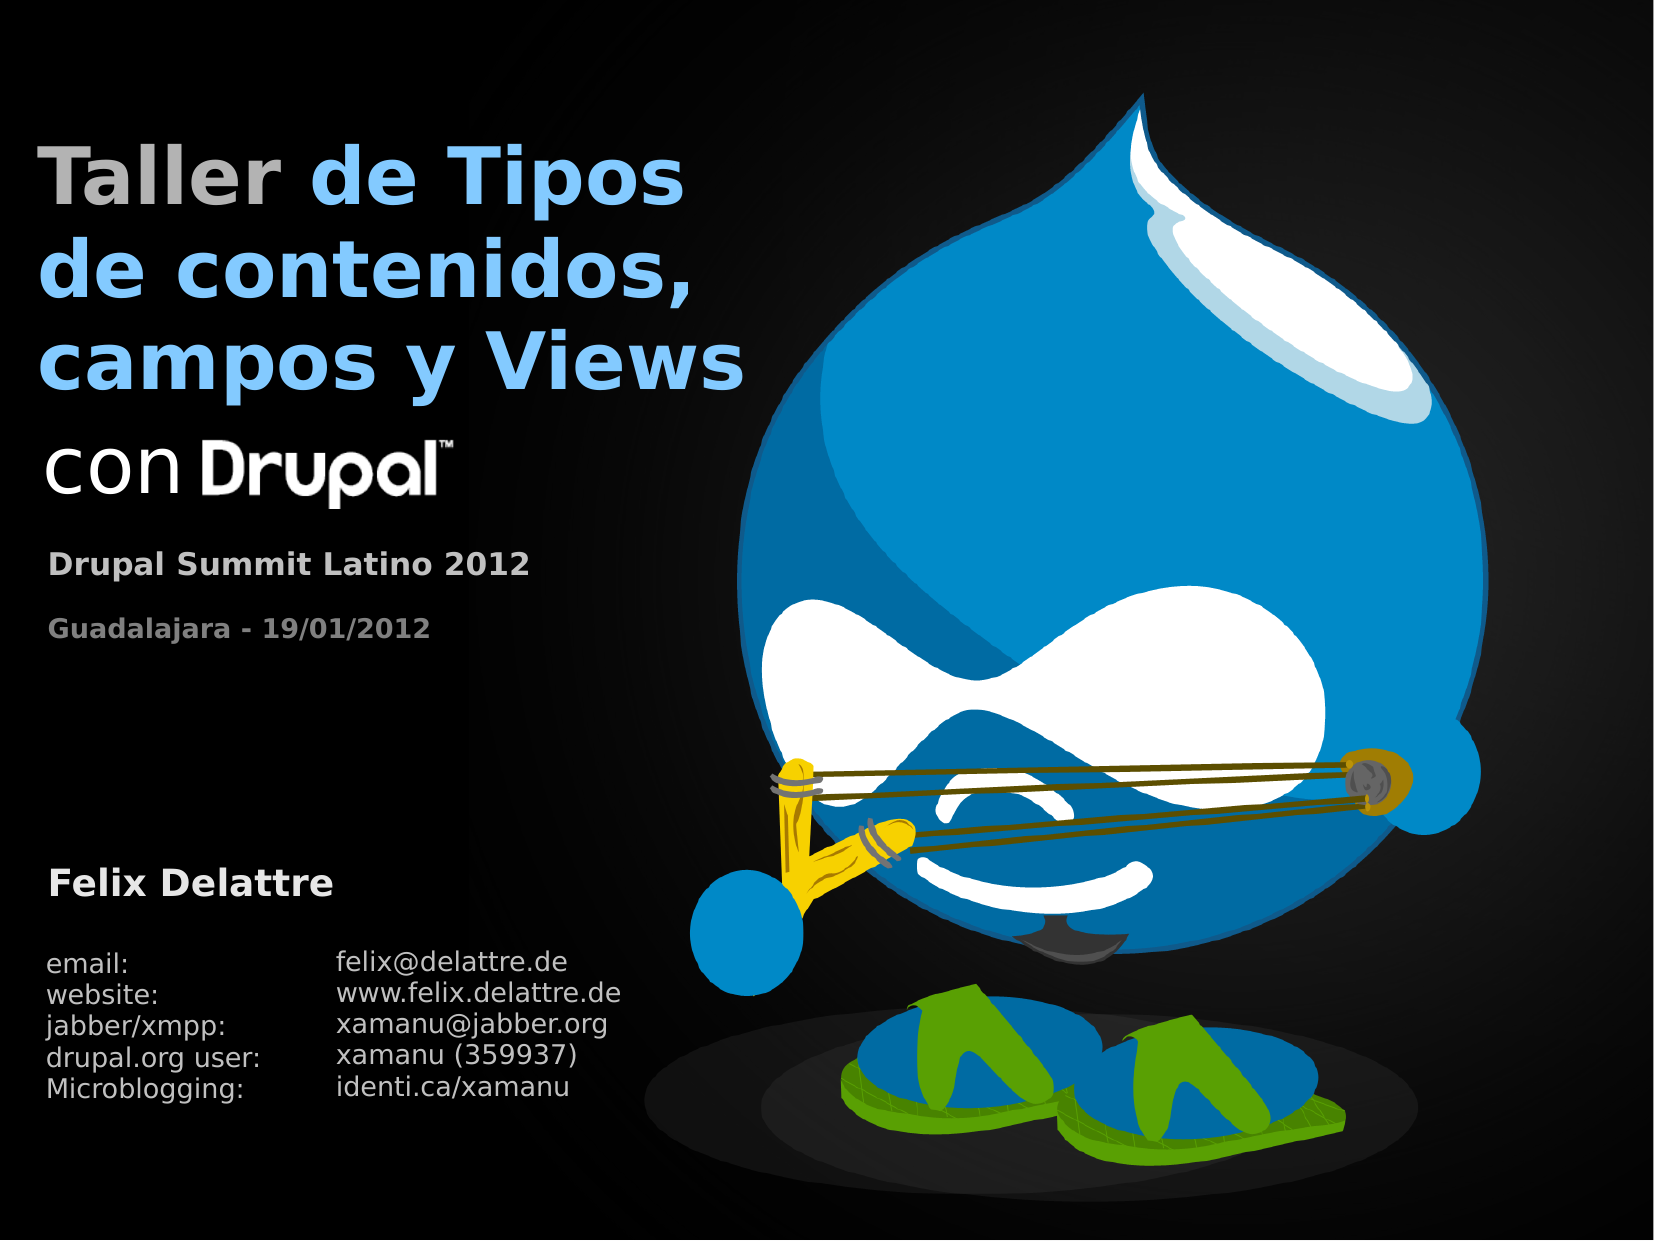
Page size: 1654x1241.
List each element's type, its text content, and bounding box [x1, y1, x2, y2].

text_box Drupal Summit Latino 2012 Guadalajara - 19/01/2012 [33, 538, 721, 653]
text_box felix@delattre.de www.felix.delattre.de xamanu@jabber.org xamanu (359937) identi.ca/xamanu [312, 929, 646, 1119]
picture [400, 0, 1654, 1241]
text_box Taller de Tipos de contenidos, campos y Views [22, 124, 762, 416]
text_box email: website: jabber/xmpp: drupal.org user: Microblogging: [22, 931, 285, 1121]
text_box Felix Delattre [23, 845, 391, 922]
text_box con [28, 413, 400, 521]
